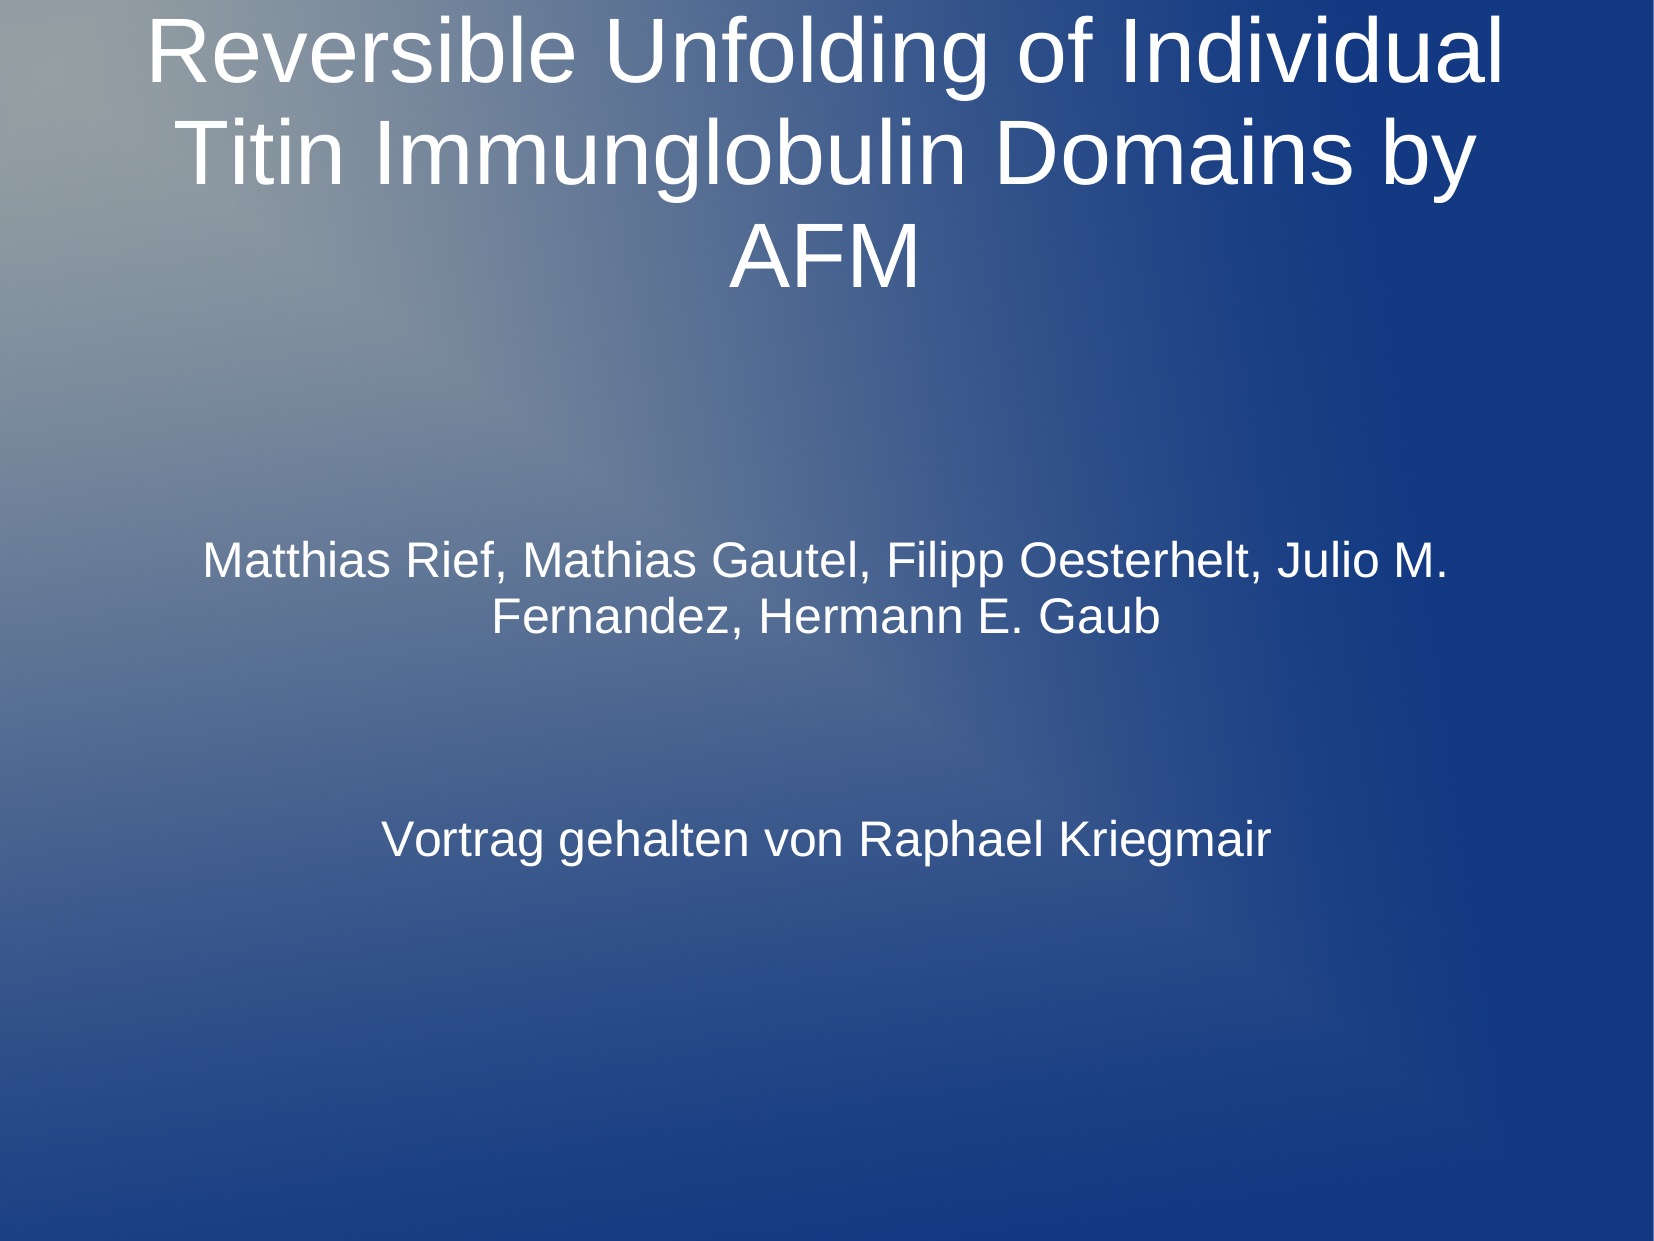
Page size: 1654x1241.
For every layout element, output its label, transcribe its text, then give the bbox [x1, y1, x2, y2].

picture [0, 0, 1654, 1241]
title Reversible Unfolding of Individual Titin Immunglobulin Domains by AFM [82, 0, 1571, 290]
subtitle Matthias Rief, Mathias Gautel, Filipp Oesterhelt, Julio M. Fernandez, Hermann E. Gaub Vortrag gehalten von Raphael Kriegmair [82, 290, 1571, 1109]
